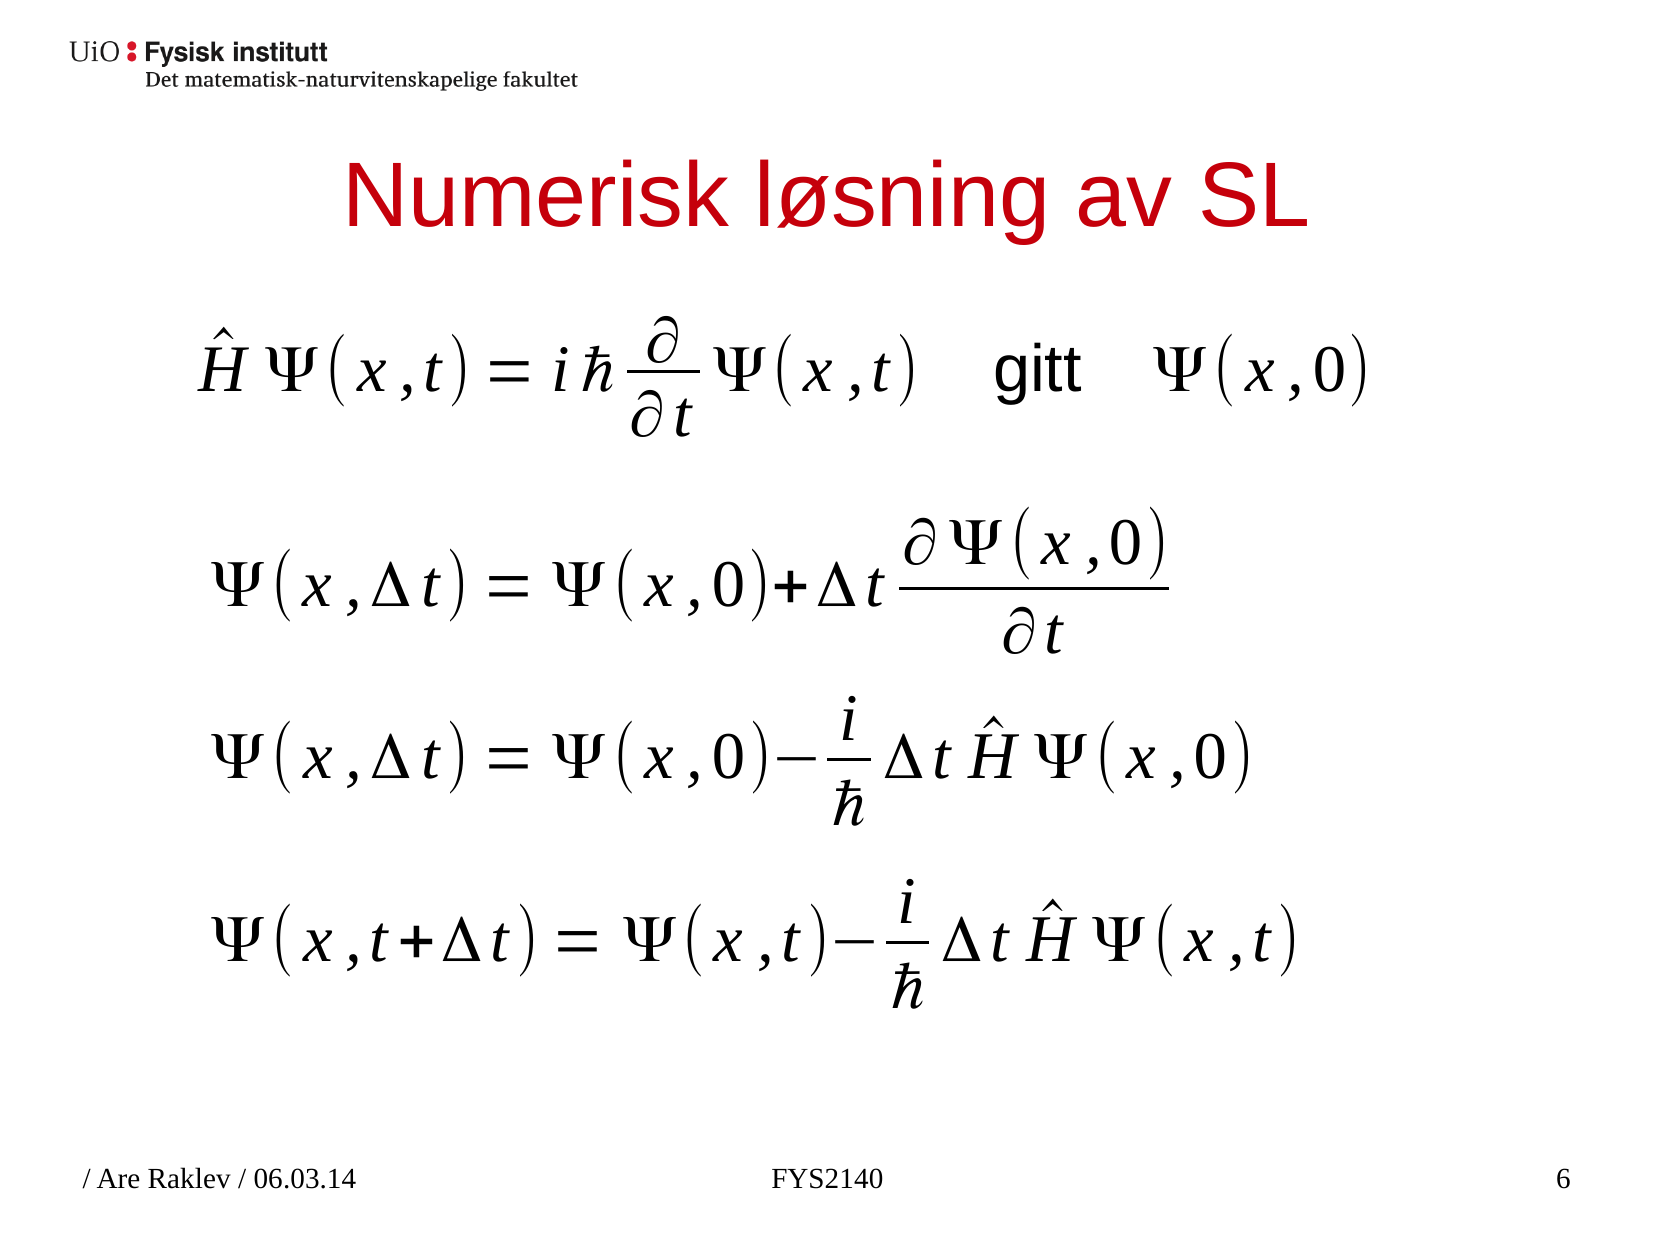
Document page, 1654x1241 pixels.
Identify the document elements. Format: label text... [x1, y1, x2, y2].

title Numerisk løsning av SL [82, 90, 1571, 298]
picture [68, 37, 581, 93]
chart [187, 312, 925, 451]
chart [1163, 330, 1378, 411]
chart [202, 863, 1307, 1030]
text_box gitt [978, 323, 1163, 413]
chart [202, 680, 1260, 847]
chart [202, 503, 1179, 668]
